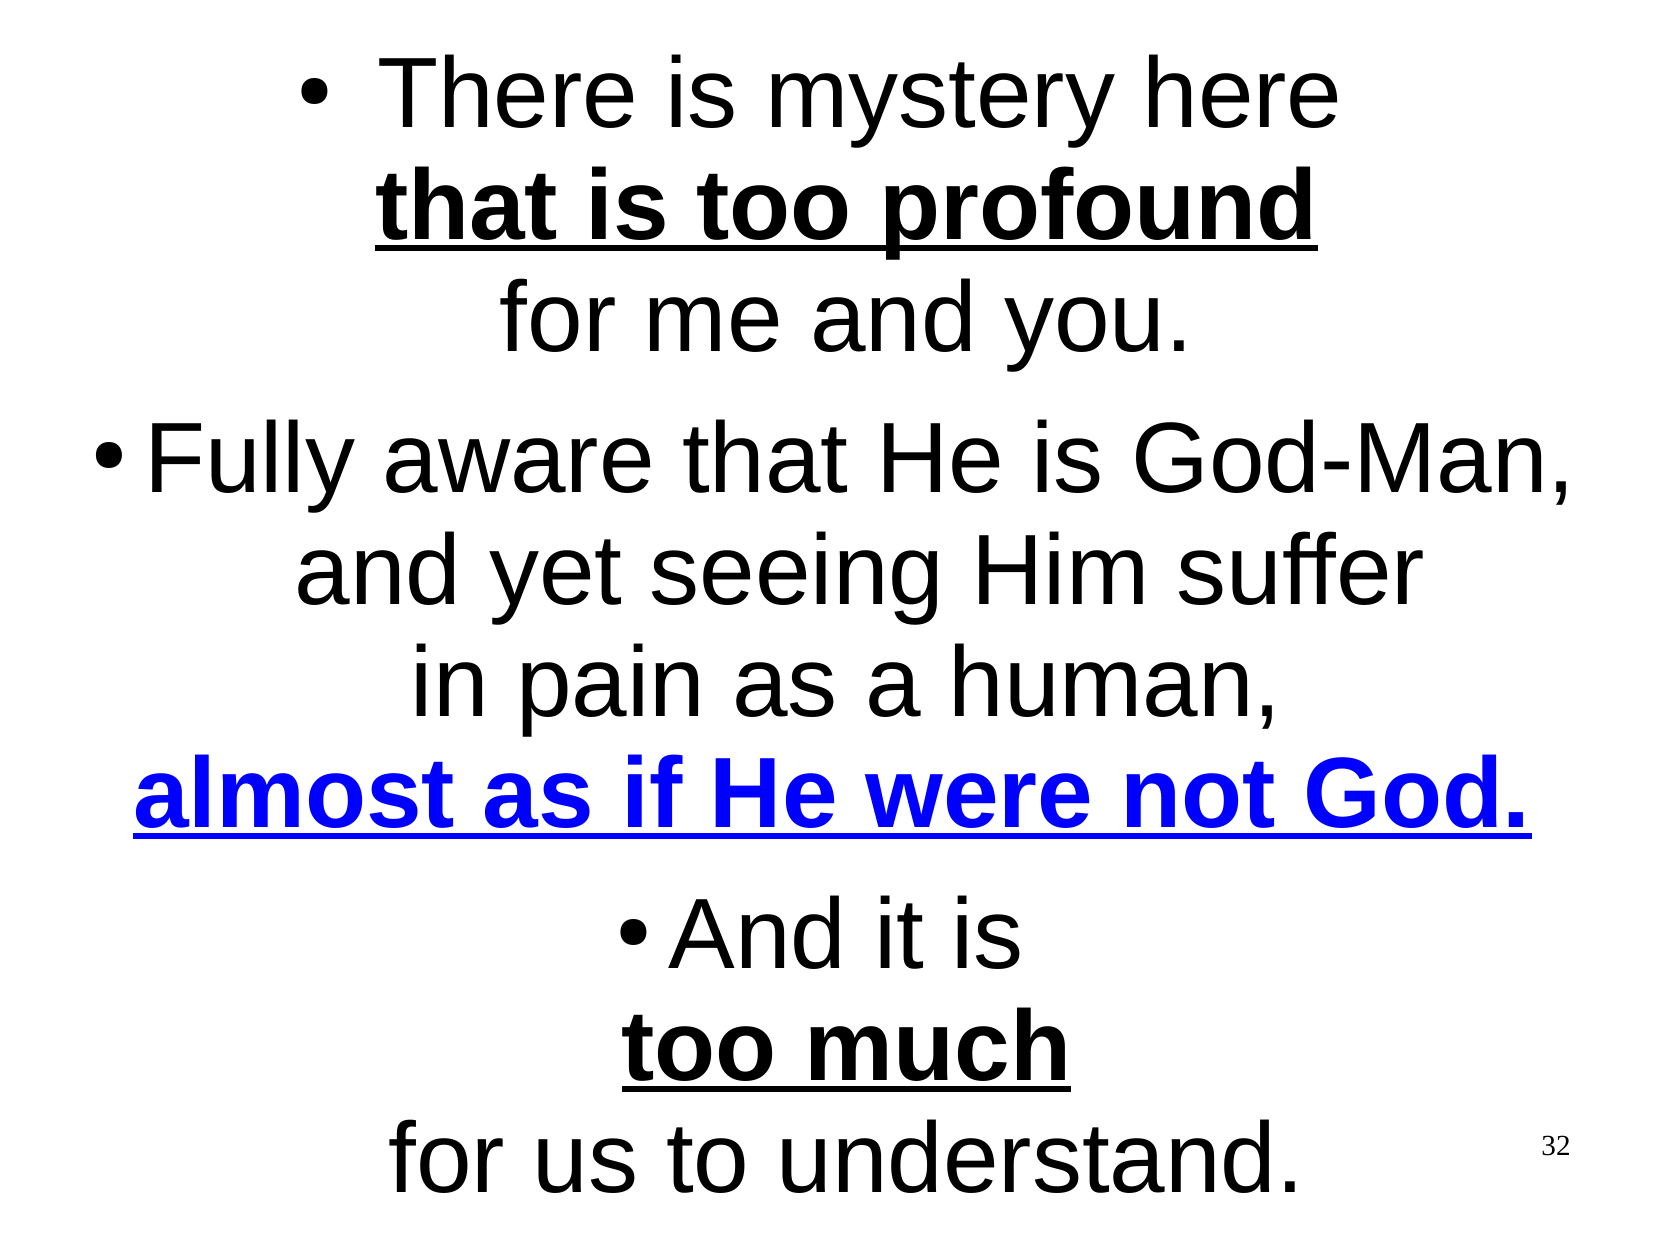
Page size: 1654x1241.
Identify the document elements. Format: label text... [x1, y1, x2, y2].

list There is mystery here that is too profound for me and you. Fully aware that He is God-Man, and yet seeing Him suffer in pain as a human, almost as if He were not God. And it is too much for us to understand. [37, 37, 1613, 1238]
